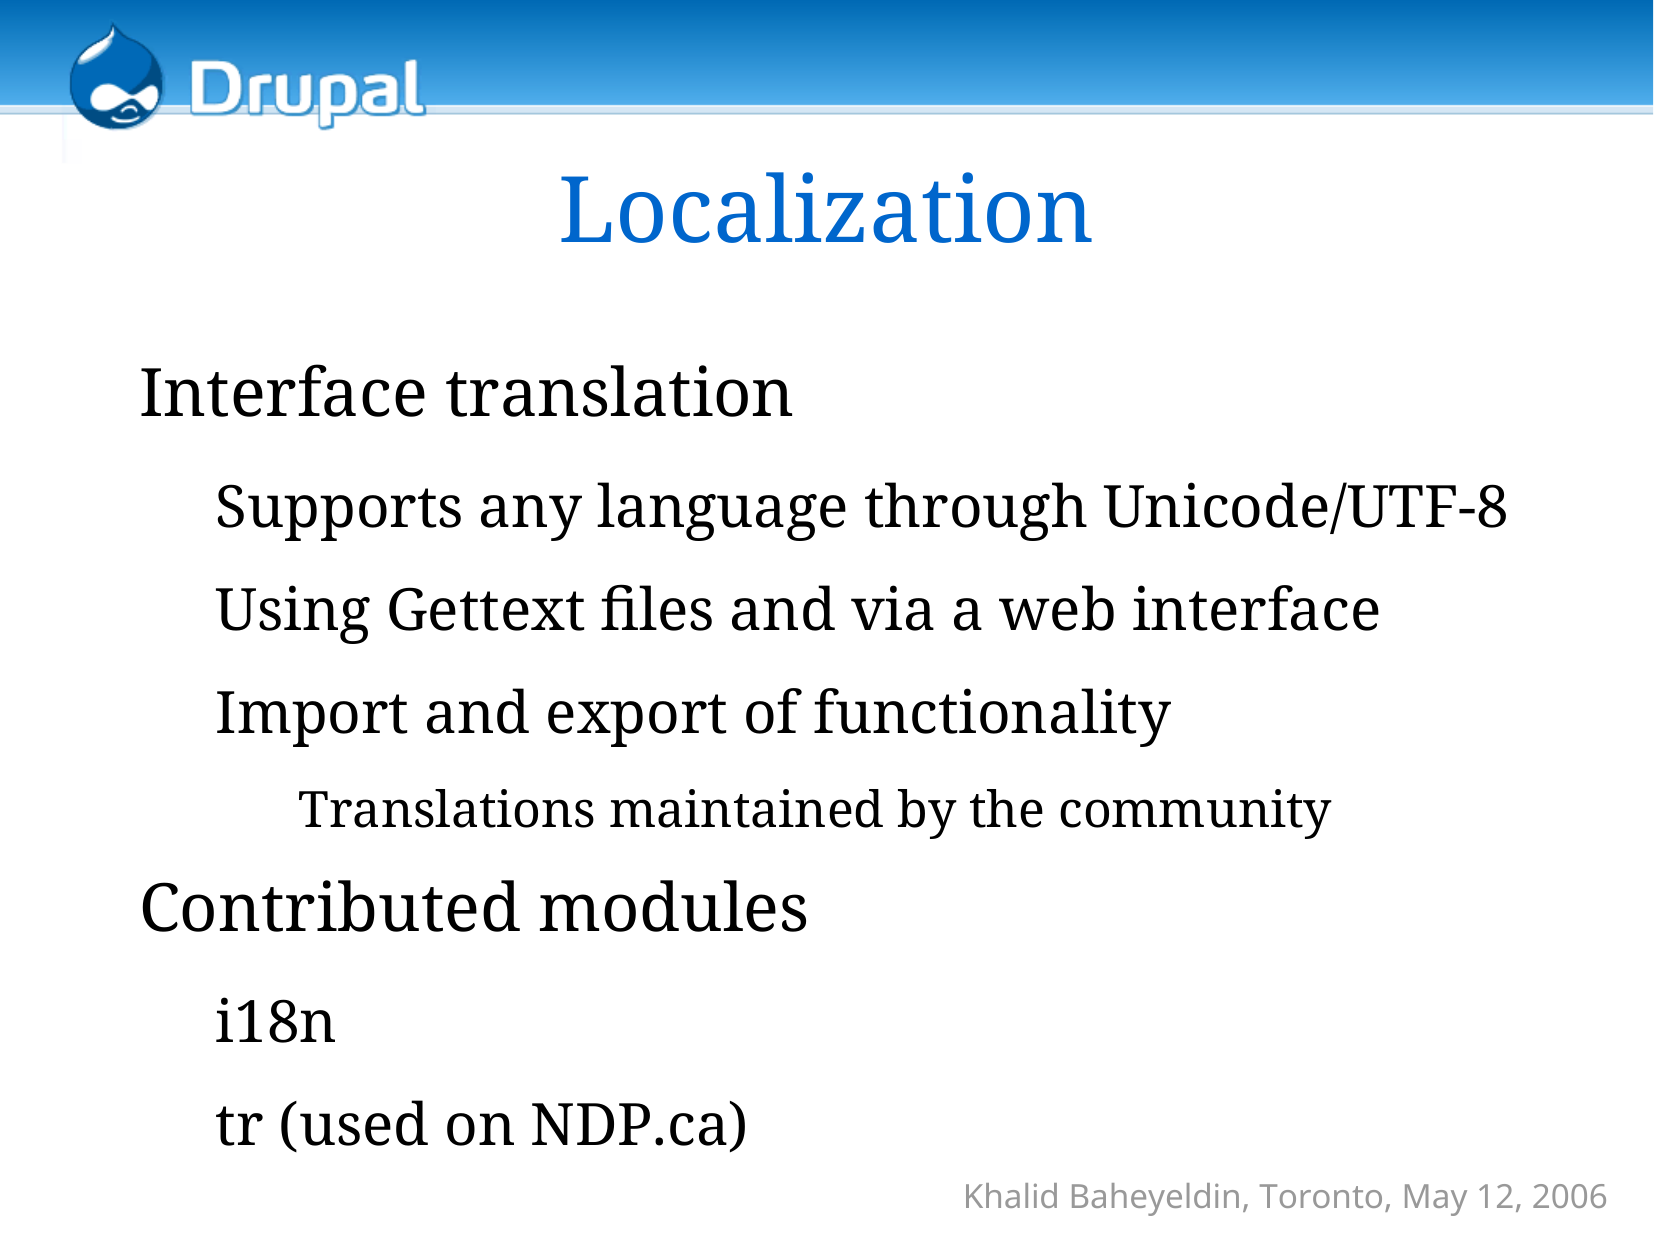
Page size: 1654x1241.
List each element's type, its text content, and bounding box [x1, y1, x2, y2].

list Interface translation Supports any language through Unicode/UTF-8 Using Gettext files and via a web interface Import and export of functionality Translations maintained by the community Contributed modules i18n tr (used on NDP.ca) [121, 344, 1533, 1127]
picture [0, 0, 1654, 1241]
title Localization [121, 102, 1533, 311]
